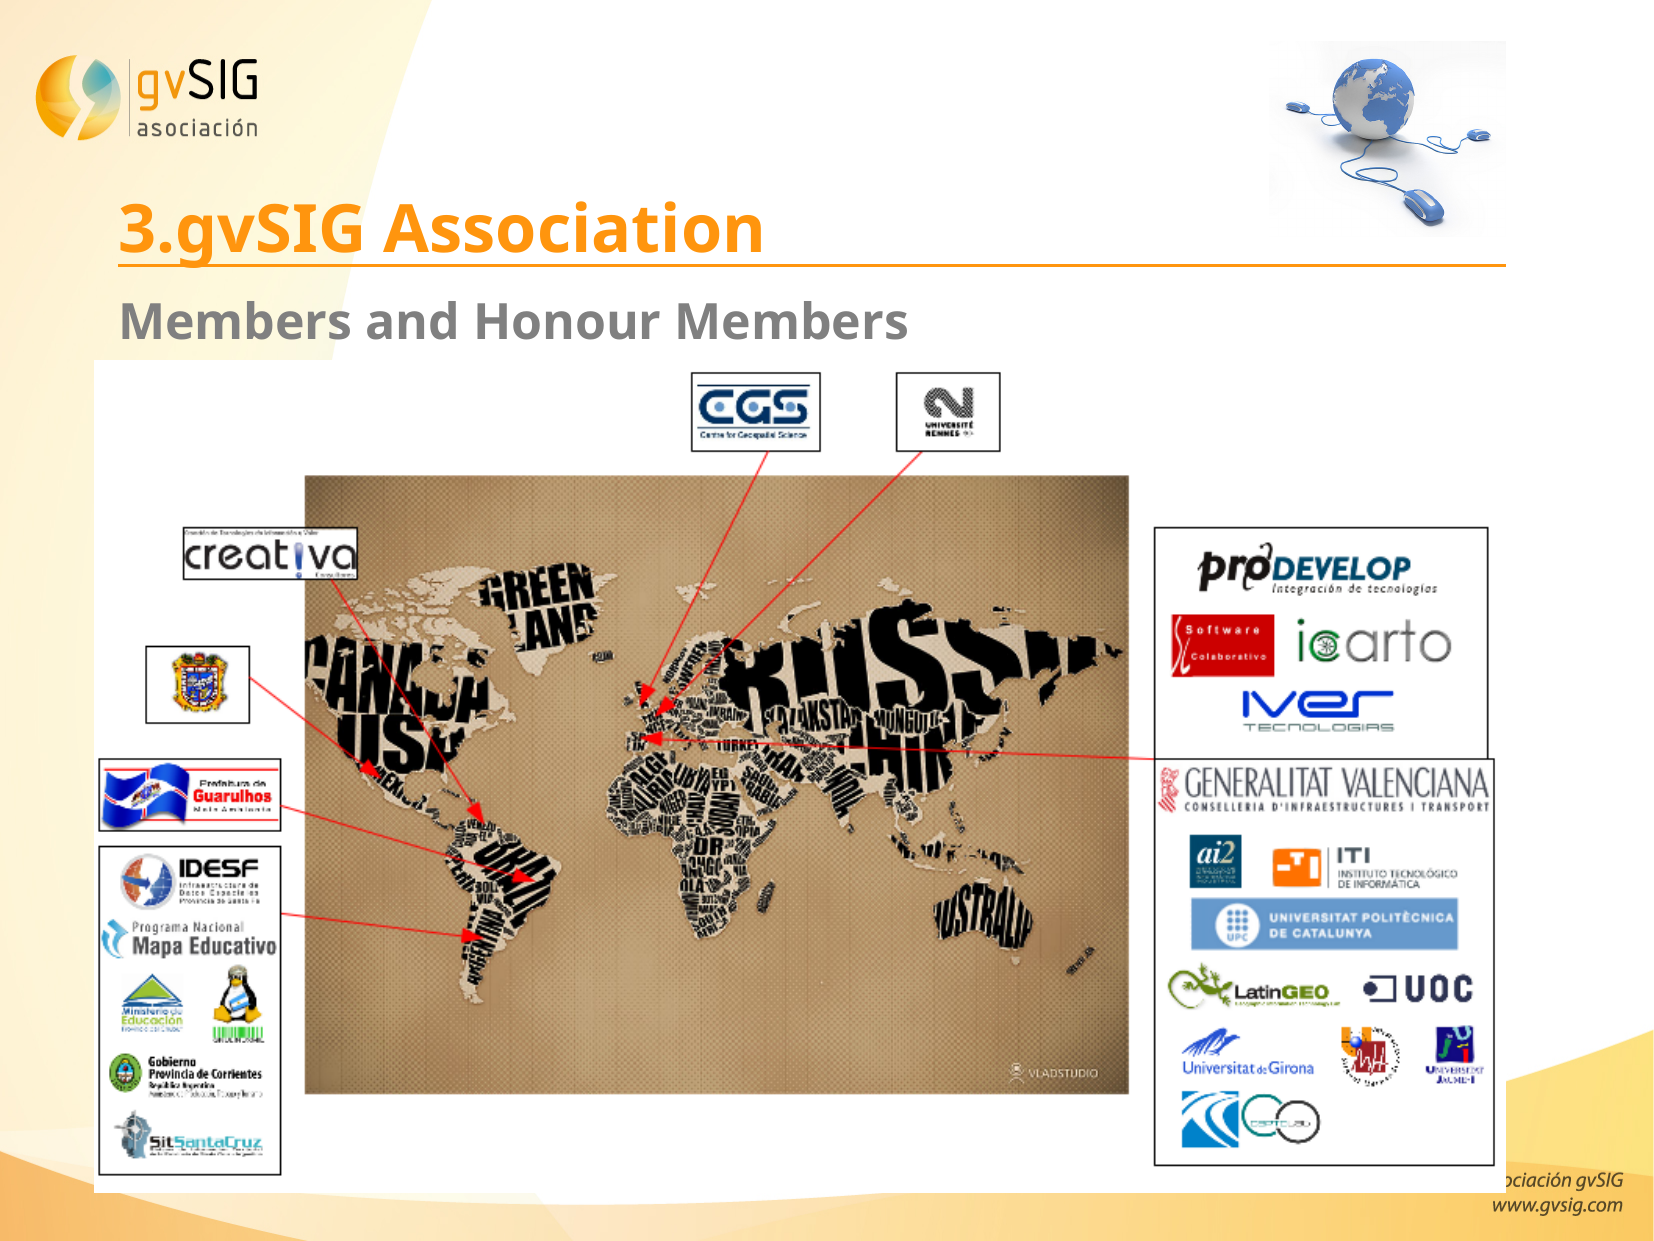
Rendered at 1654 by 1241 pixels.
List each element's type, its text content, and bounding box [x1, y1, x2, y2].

title Members and Honour Members [118, 276, 1418, 360]
picture [0, 0, 1654, 1241]
title 3.gvSIG Association [118, 177, 1607, 276]
